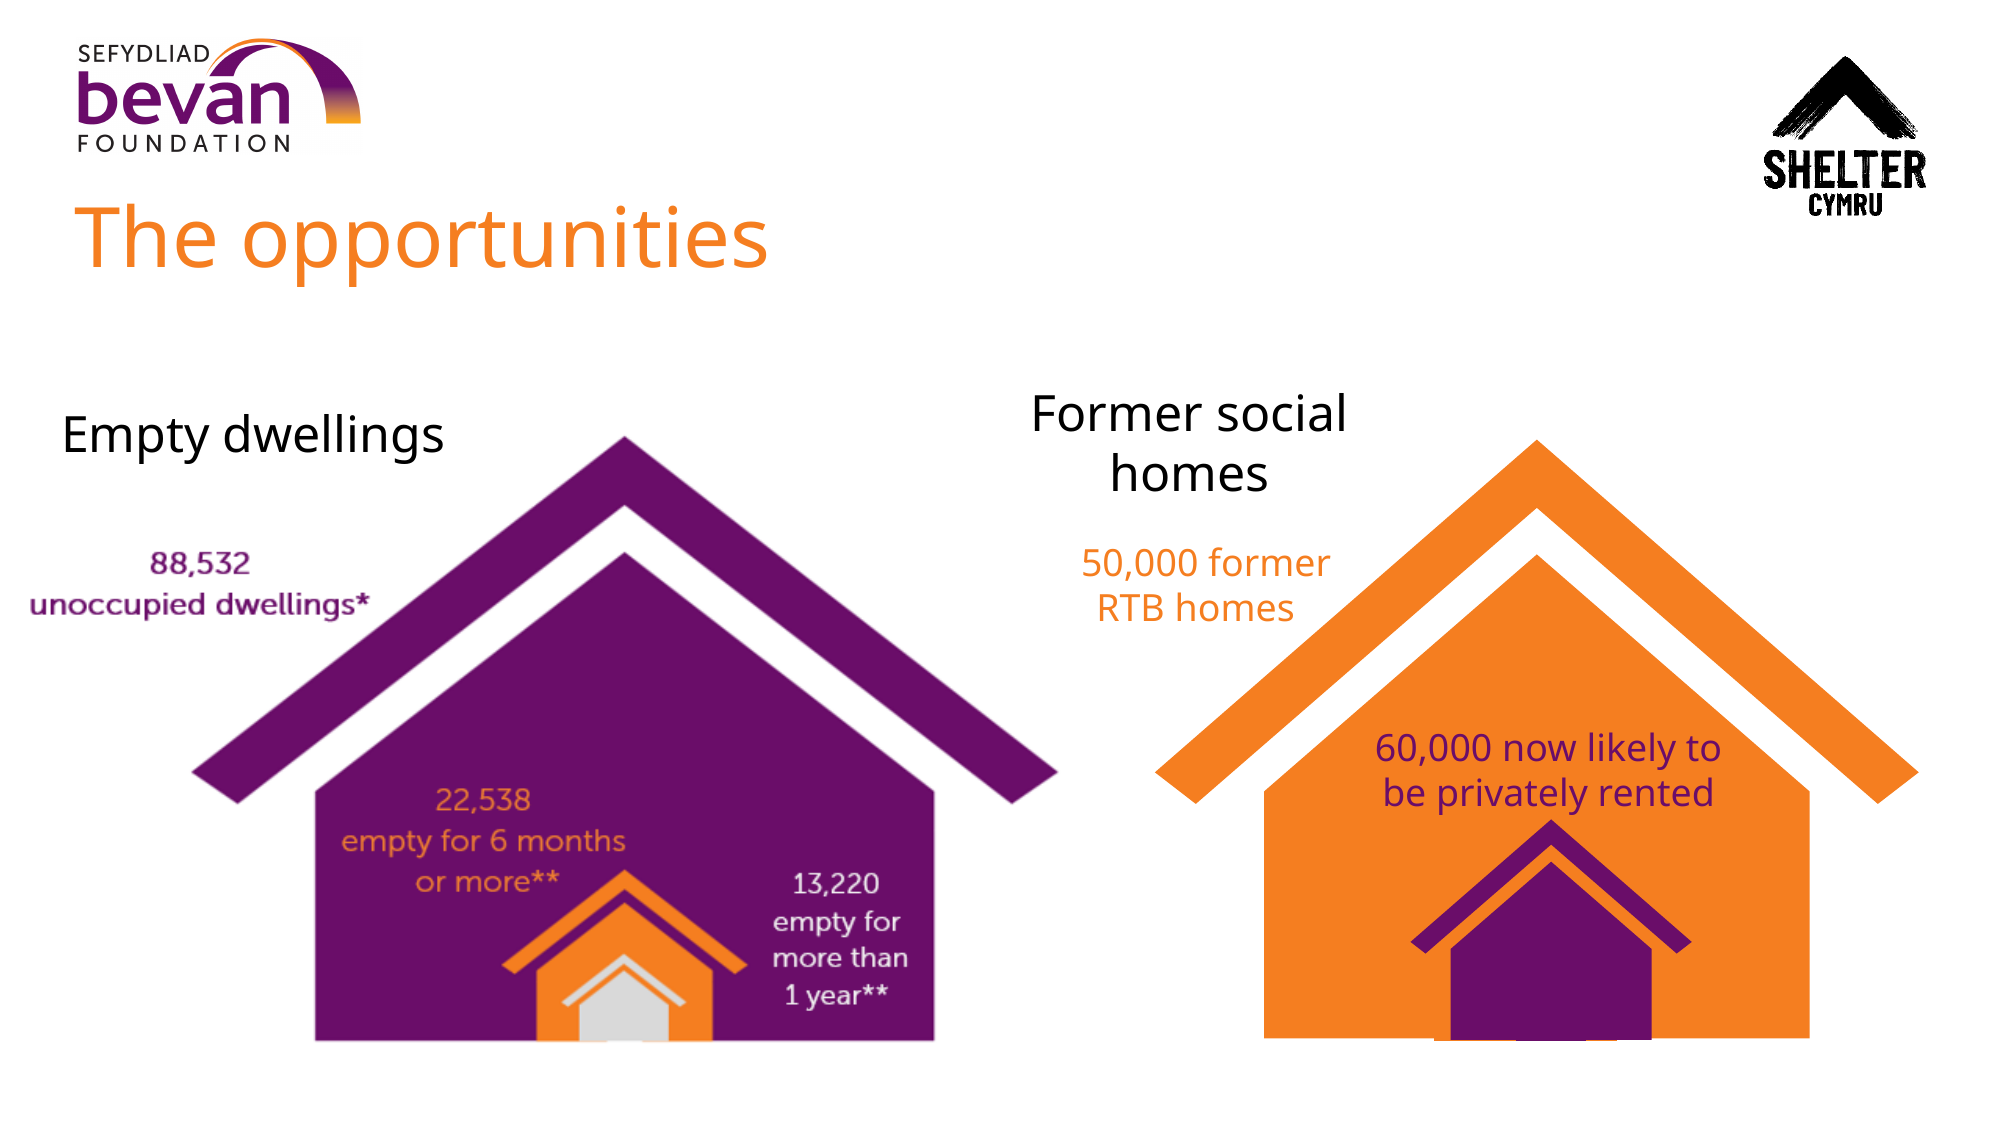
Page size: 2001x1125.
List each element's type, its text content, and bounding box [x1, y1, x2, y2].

text_box 60,000 now likely to be privately rented [1351, 716, 1747, 823]
picture [1095, 335, 1978, 1125]
title The opportunities [59, 131, 1785, 350]
text_box 150,000 former RTB homes [1074, 531, 1352, 638]
picture [22, 432, 1074, 1058]
text_box Former social homes [936, 373, 1444, 450]
text_box Empty dwellings [0, 394, 507, 471]
